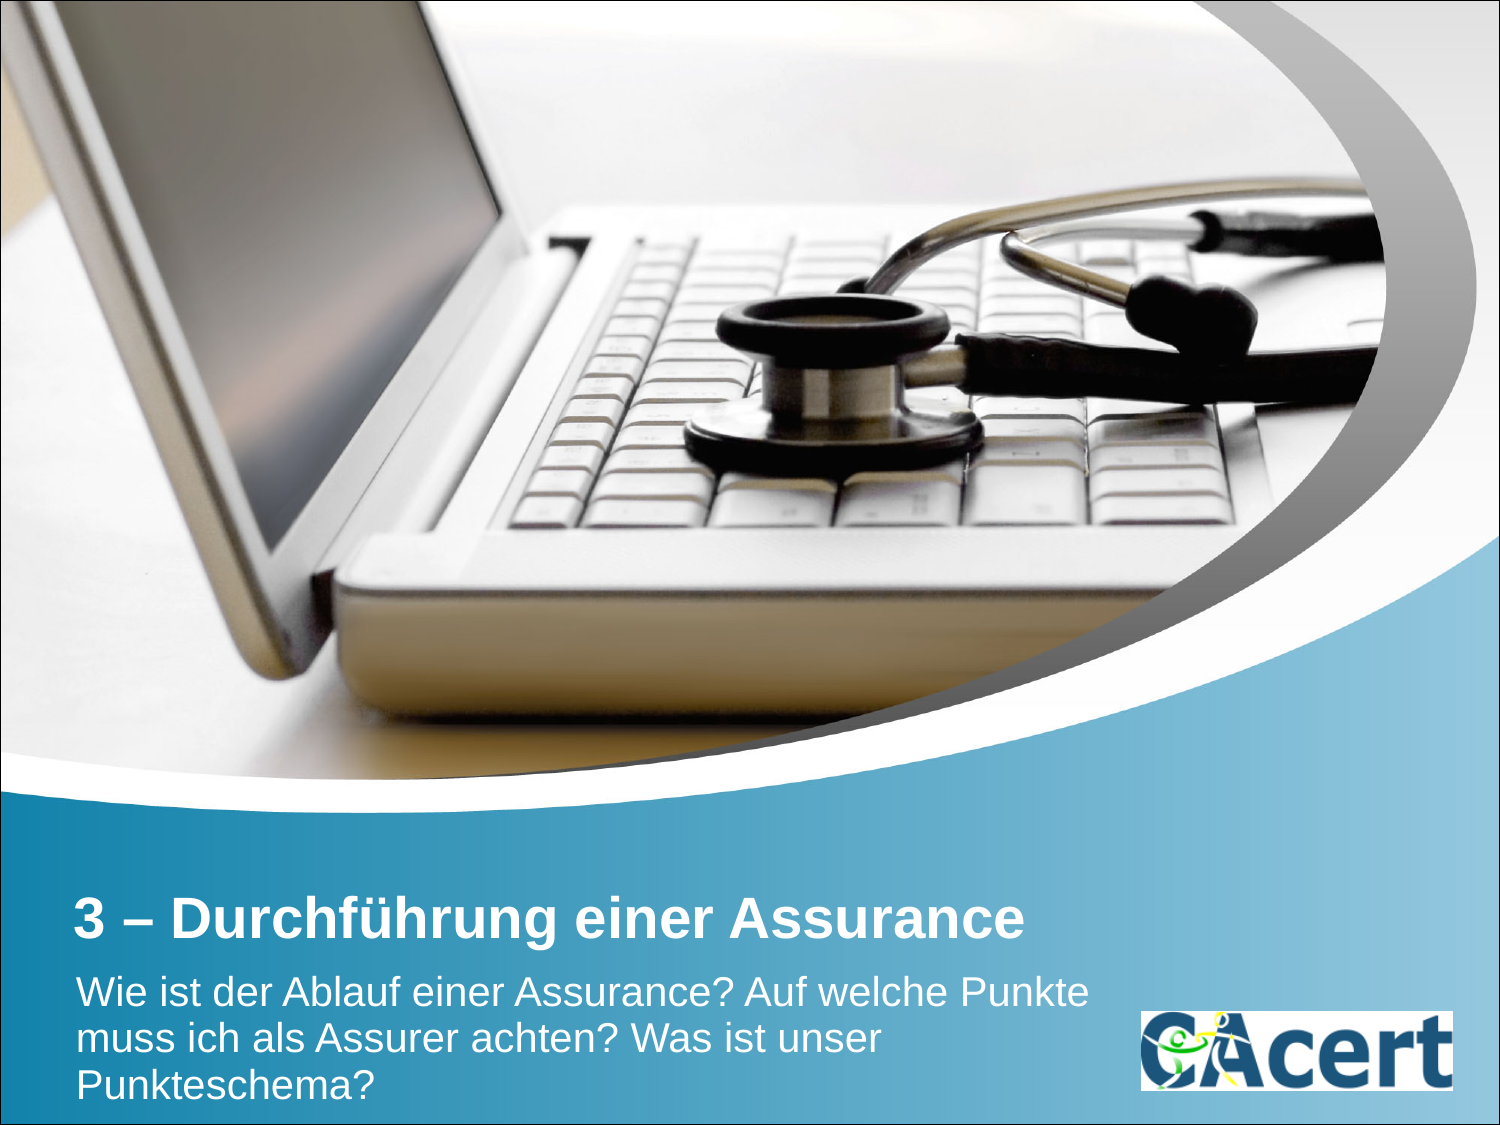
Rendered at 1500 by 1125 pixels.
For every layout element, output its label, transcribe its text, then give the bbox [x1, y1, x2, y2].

picture [1, 1, 1499, 1124]
title 3 – Durchführung einer Assurance [58, 847, 1431, 959]
subtitle Wie ist der Ablauf einer Assurance? Auf welche Punkte muss ich als Assurer achten? Was ist unser Punkteschema? [29, 961, 1159, 1117]
